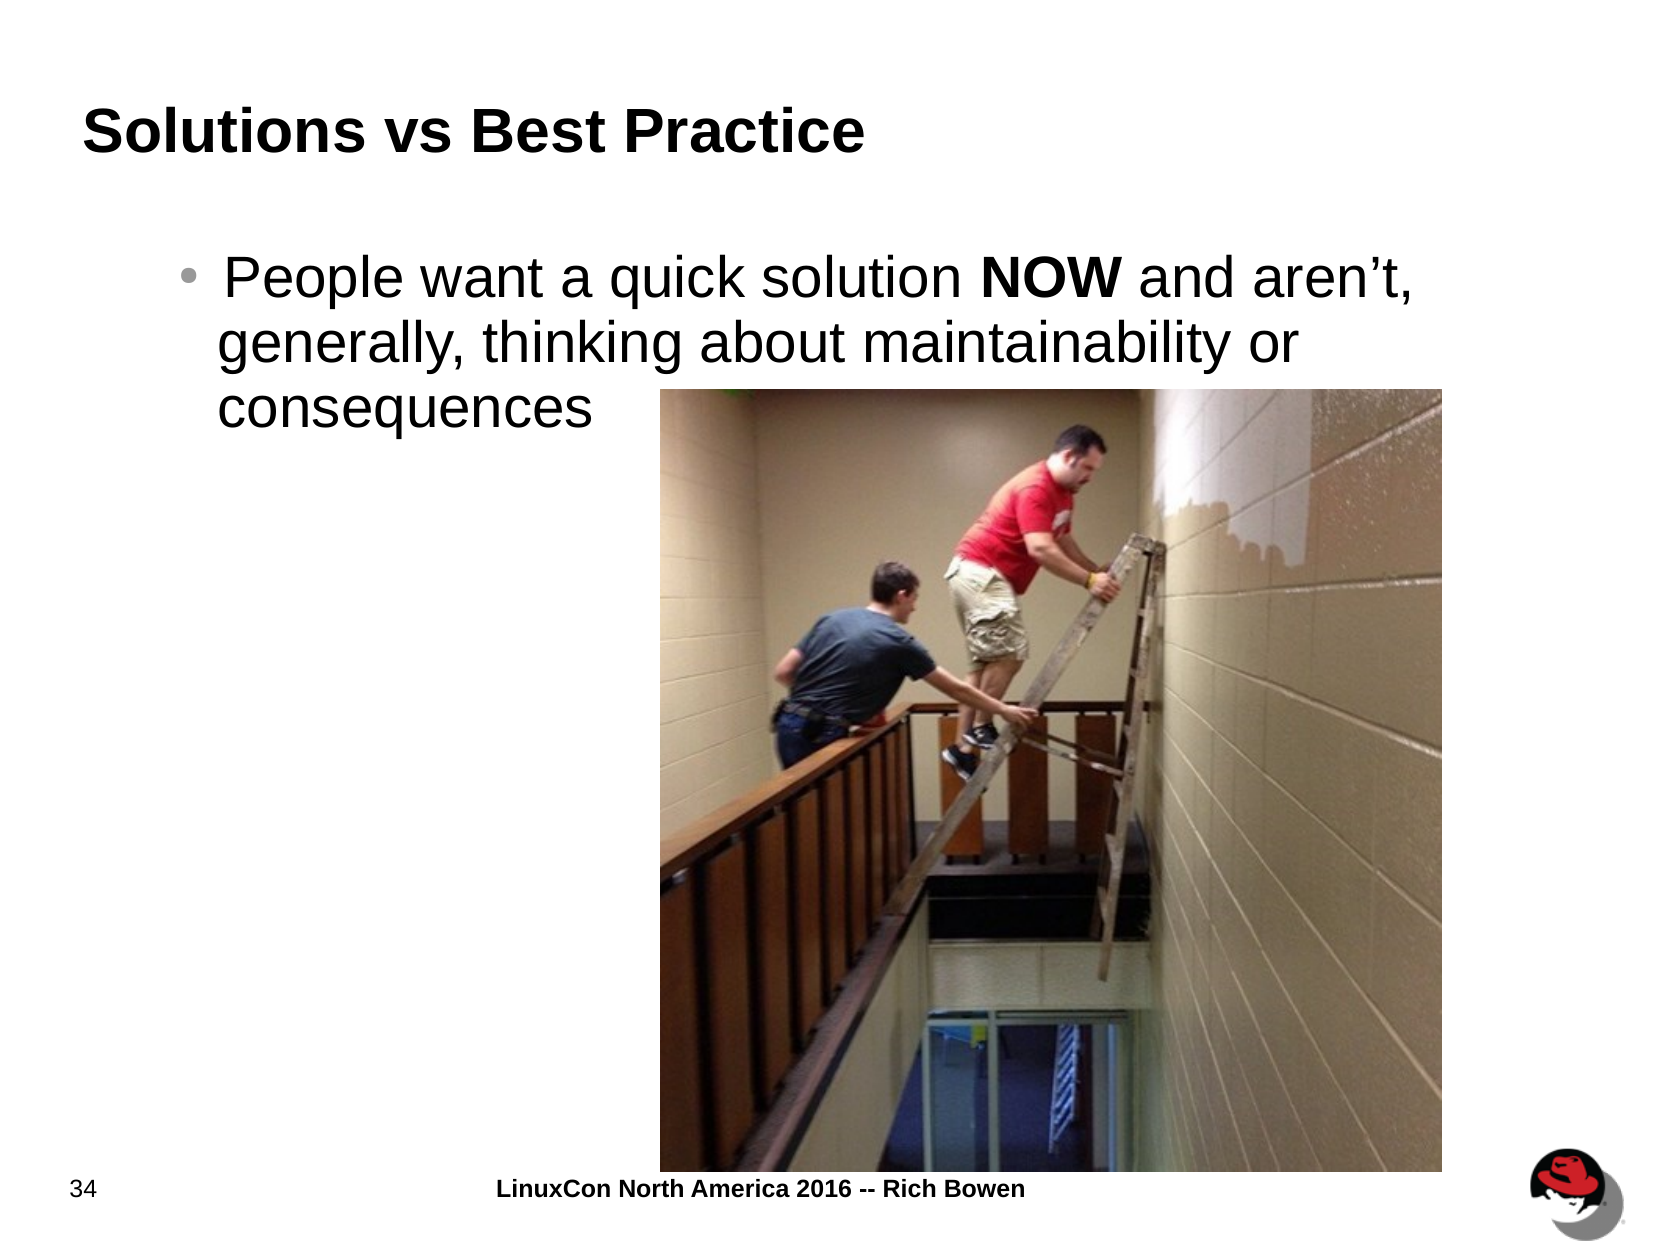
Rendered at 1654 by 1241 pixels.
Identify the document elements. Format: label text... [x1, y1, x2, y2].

title Solutions vs Best Practice [82, 37, 1571, 226]
list People want a quick solution NOW and aren’t, generally, thinking about maintainability or consequences [86, 244, 1576, 1039]
picture [1529, 1146, 1613, 1224]
picture [660, 389, 1442, 1172]
